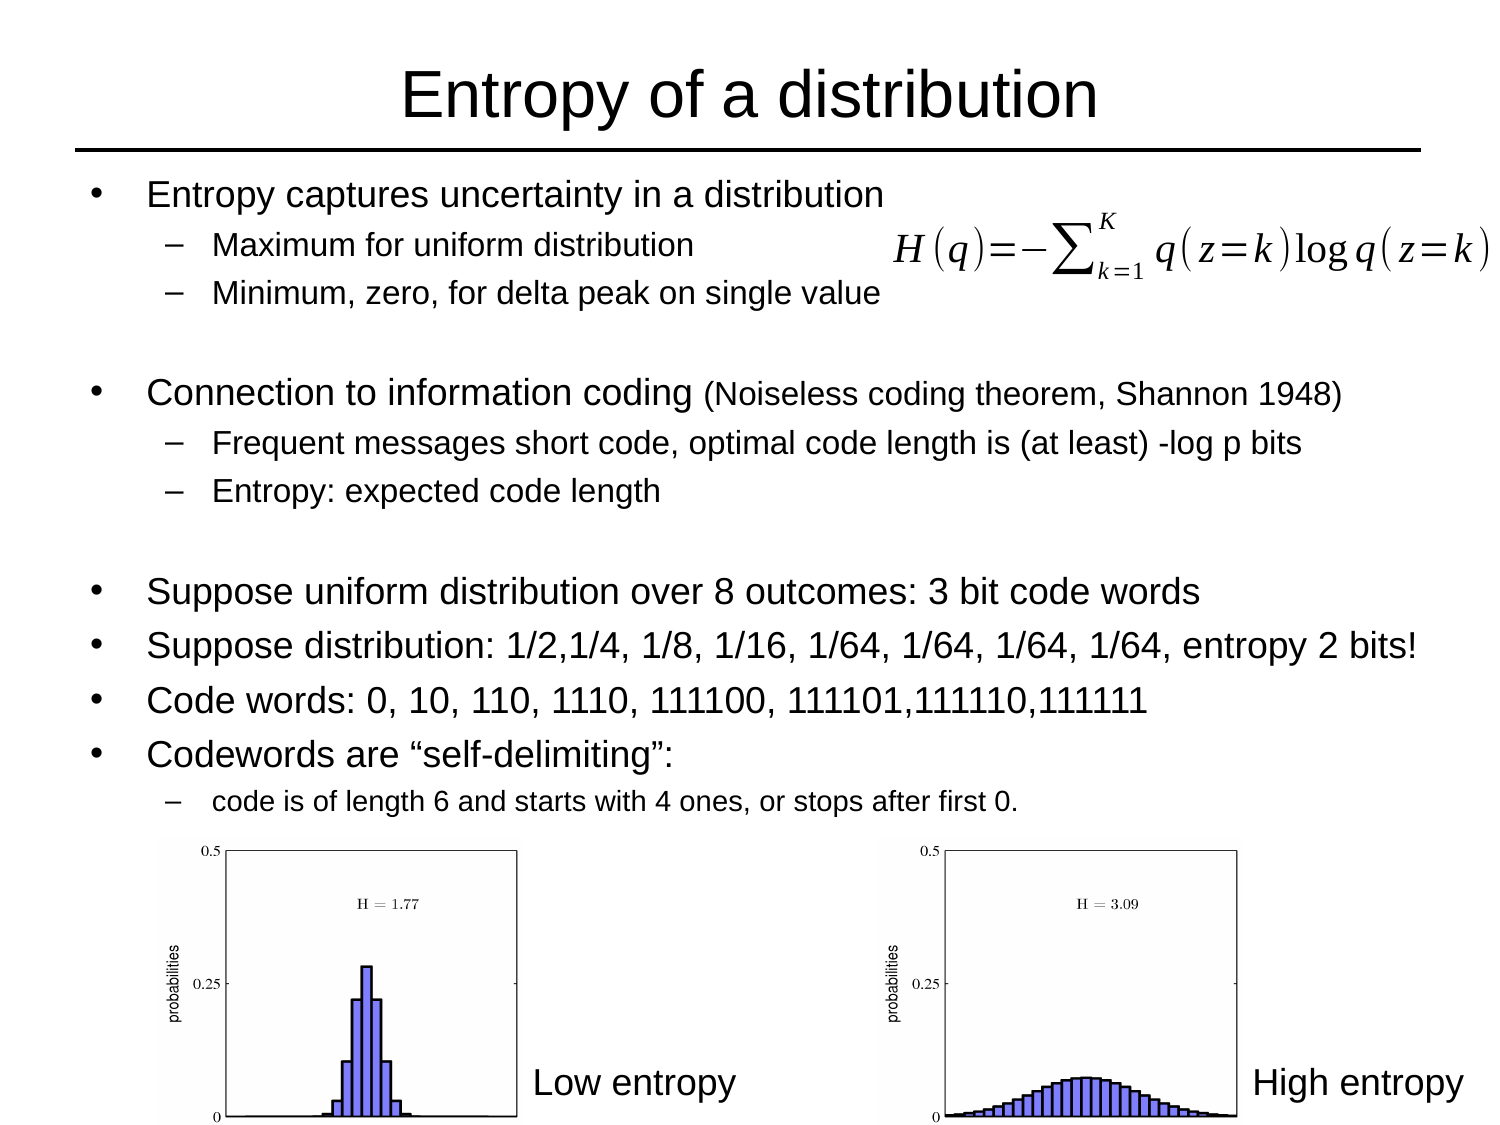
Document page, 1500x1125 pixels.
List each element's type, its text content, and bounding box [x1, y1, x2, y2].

title Entropy of a distribution [75, 43, 1426, 139]
list Entropy captures uncertainty in a distribution Maximum for uniform distribution Minimum, zero, for delta peak on single value Connection to information coding (Noiseless coding theorem, Shannon 1948) Frequent messages short code, optimal code length is (at least) -log p bits Entropy: expected code length Suppose uniform distribution over 8 outcomes: 3 bit code words Suppose distribution: 1/2,1/4, 1/8, 1/16, 1/64, 1/64, 1/64, 1/64, entropy 2 bits! Code words: 0, 10, 110, 1110, 111100, 111101,111110,111111 Codewords are “self-delimiting”: code is of length 6 and starts with 4 ones, or stops after first 0. [74, 162, 1467, 1101]
picture [157, 837, 523, 1125]
picture [876, 837, 1243, 1125]
text_box Low entropy [517, 1050, 752, 1111]
chart [883, 206, 1499, 286]
text_box High entropy [1237, 1050, 1480, 1111]
